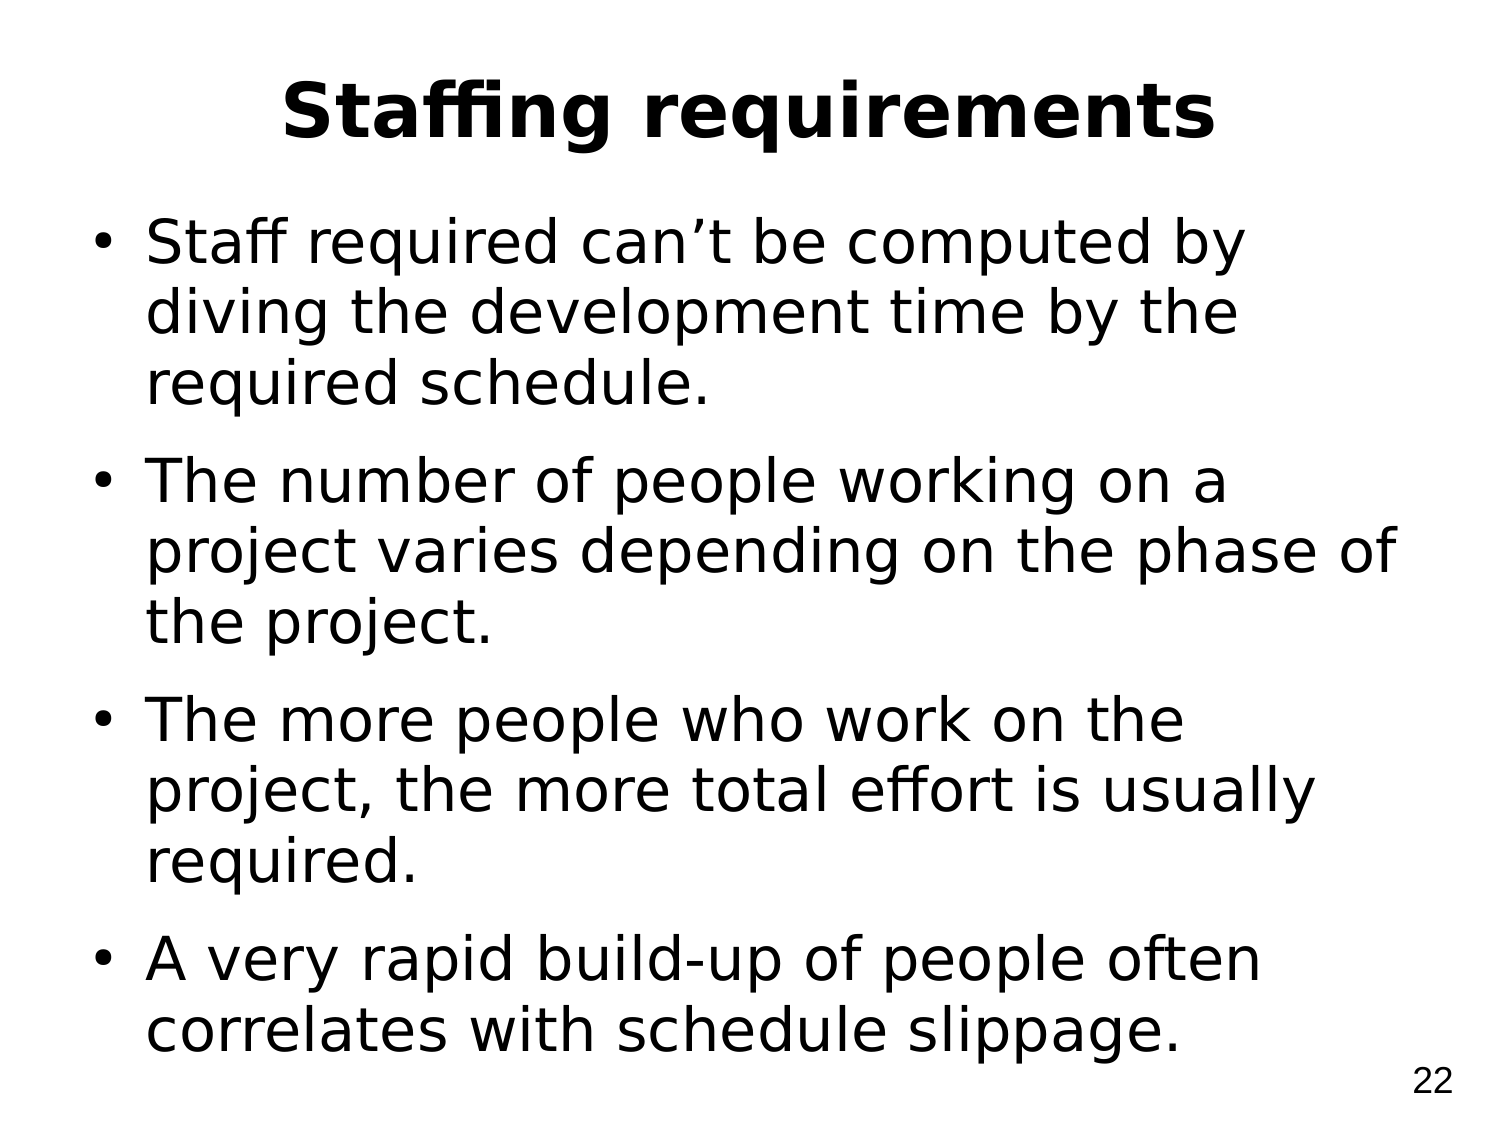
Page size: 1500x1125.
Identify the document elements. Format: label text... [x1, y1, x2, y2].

title Staffing requirements [75, 44, 1425, 177]
list Staff required can’t be computed by diving the development time by the required schedule. The number of people working on a project varies depending on the phase of the project. The more people who work on the project, the more total effort is usually required. A very rapid build-up of people often correlates with schedule slippage. [75, 206, 1425, 1093]
